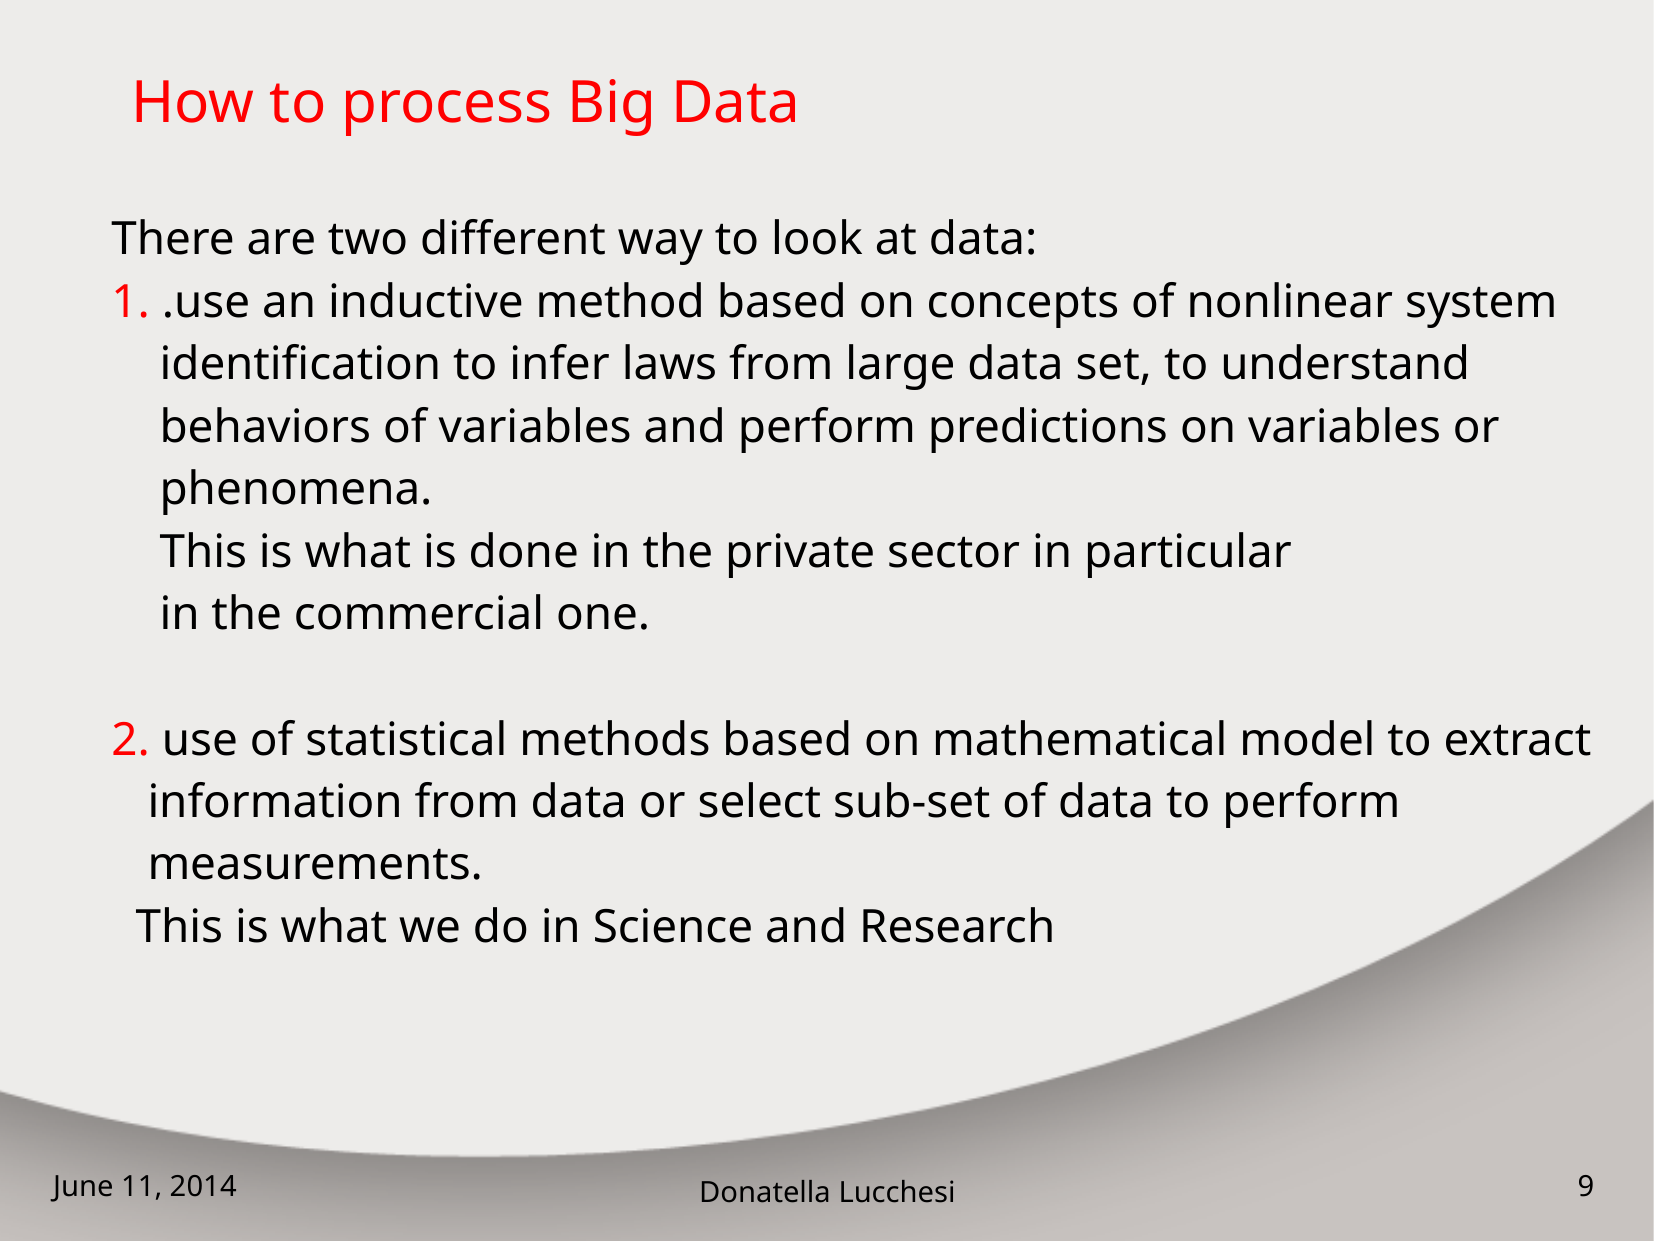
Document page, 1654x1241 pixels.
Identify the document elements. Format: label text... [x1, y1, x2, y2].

picture [0, 0, 1654, 1241]
text_box There are two different way to look at data: 1. .use an inductive method based on concepts of nonlinear system identification to infer laws from large data set, to understand behaviors of variables and perform predictions on variables or phenomena. This is what is done in the private sector in particular in the commercial one. 2. use of statistical methods based on mathematical model to extract information from data or select sub-set of data to perform measurements. This is what we do in Science and Research [96, 198, 1613, 1106]
text_box How to process Big Data [117, 53, 830, 150]
